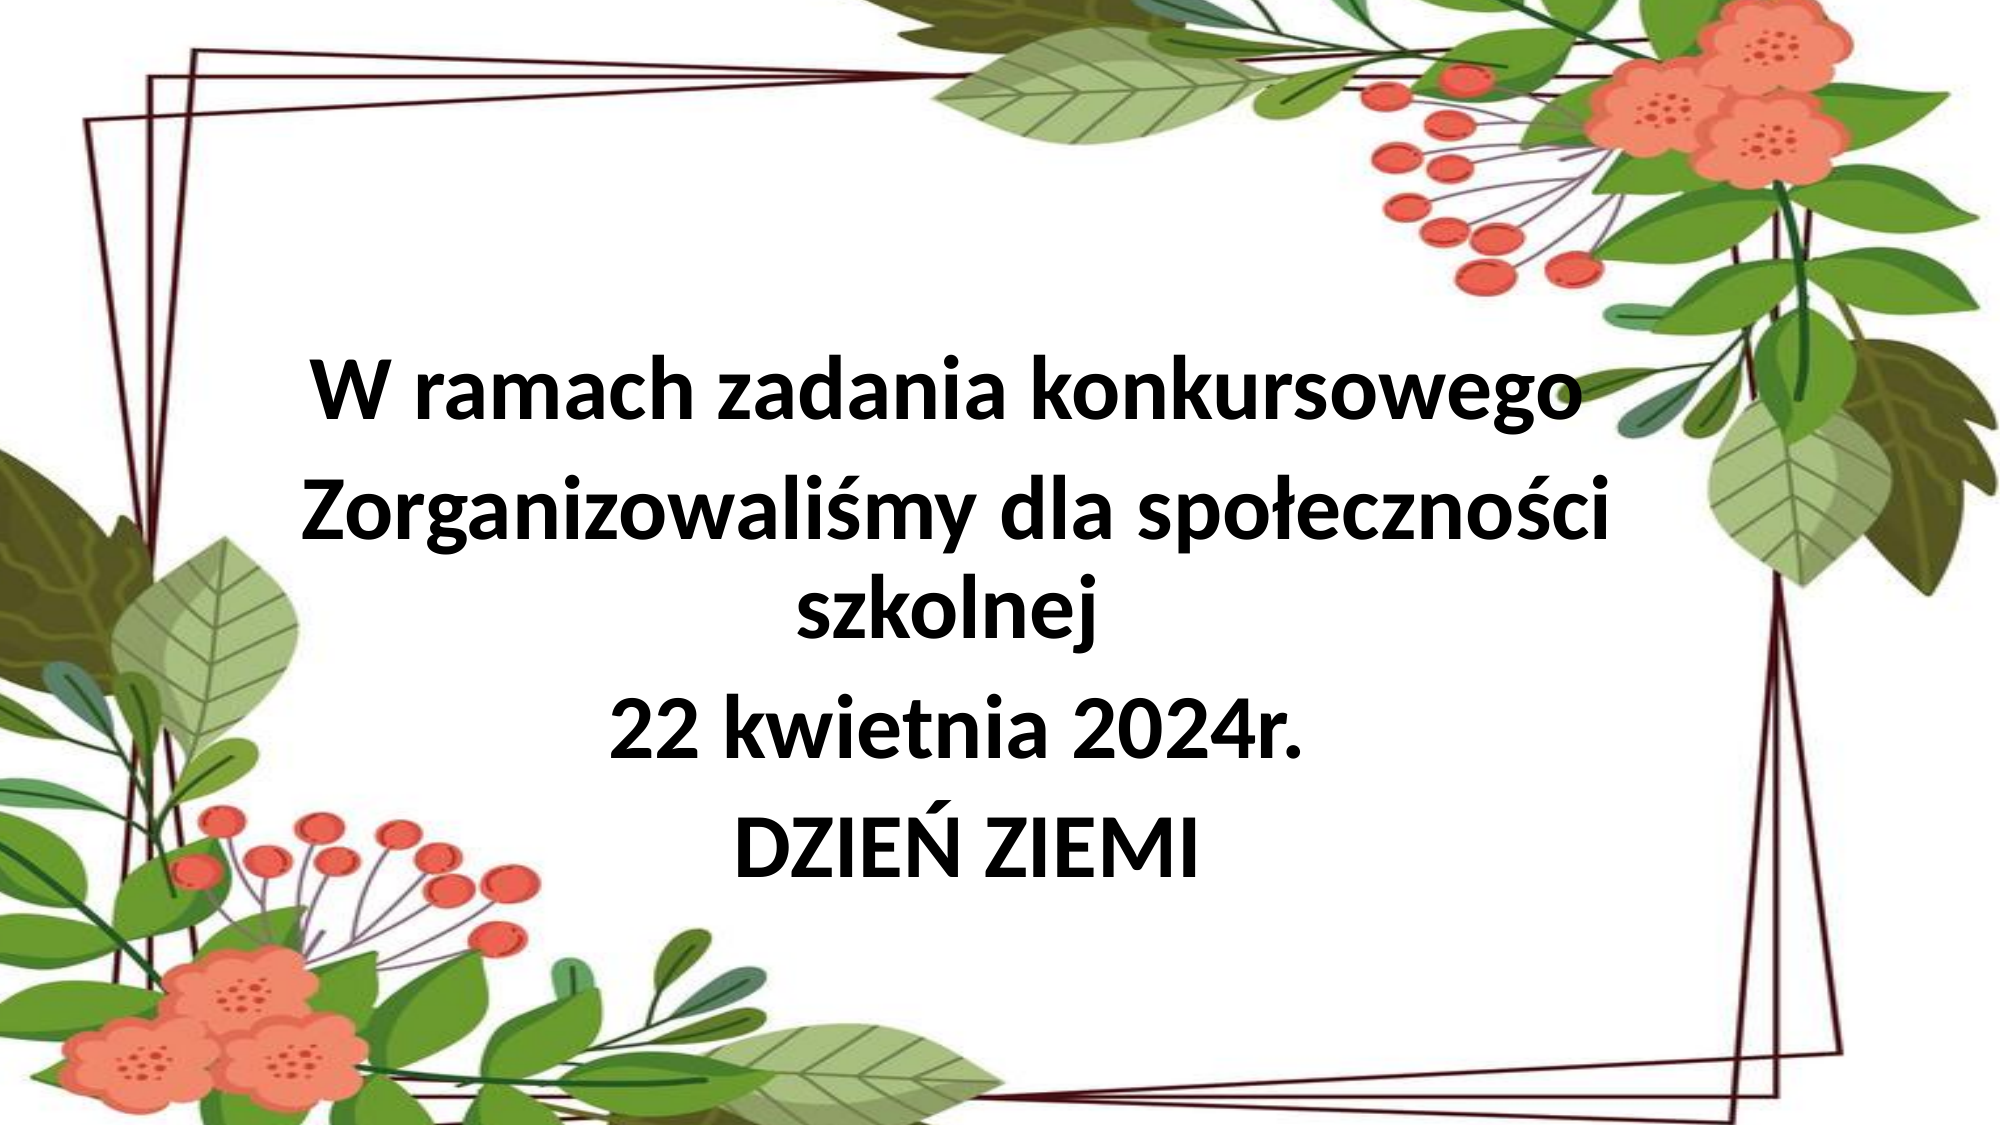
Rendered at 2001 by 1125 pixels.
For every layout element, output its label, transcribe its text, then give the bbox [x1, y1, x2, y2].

picture [0, 0, 2000, 1125]
list W ramach zadania konkursowego Zorganizowaliśmy dla społeczności szkolnej 22 kwietnia 2024r. DZIEŃ ZIEMI [137, 332, 1779, 1014]
